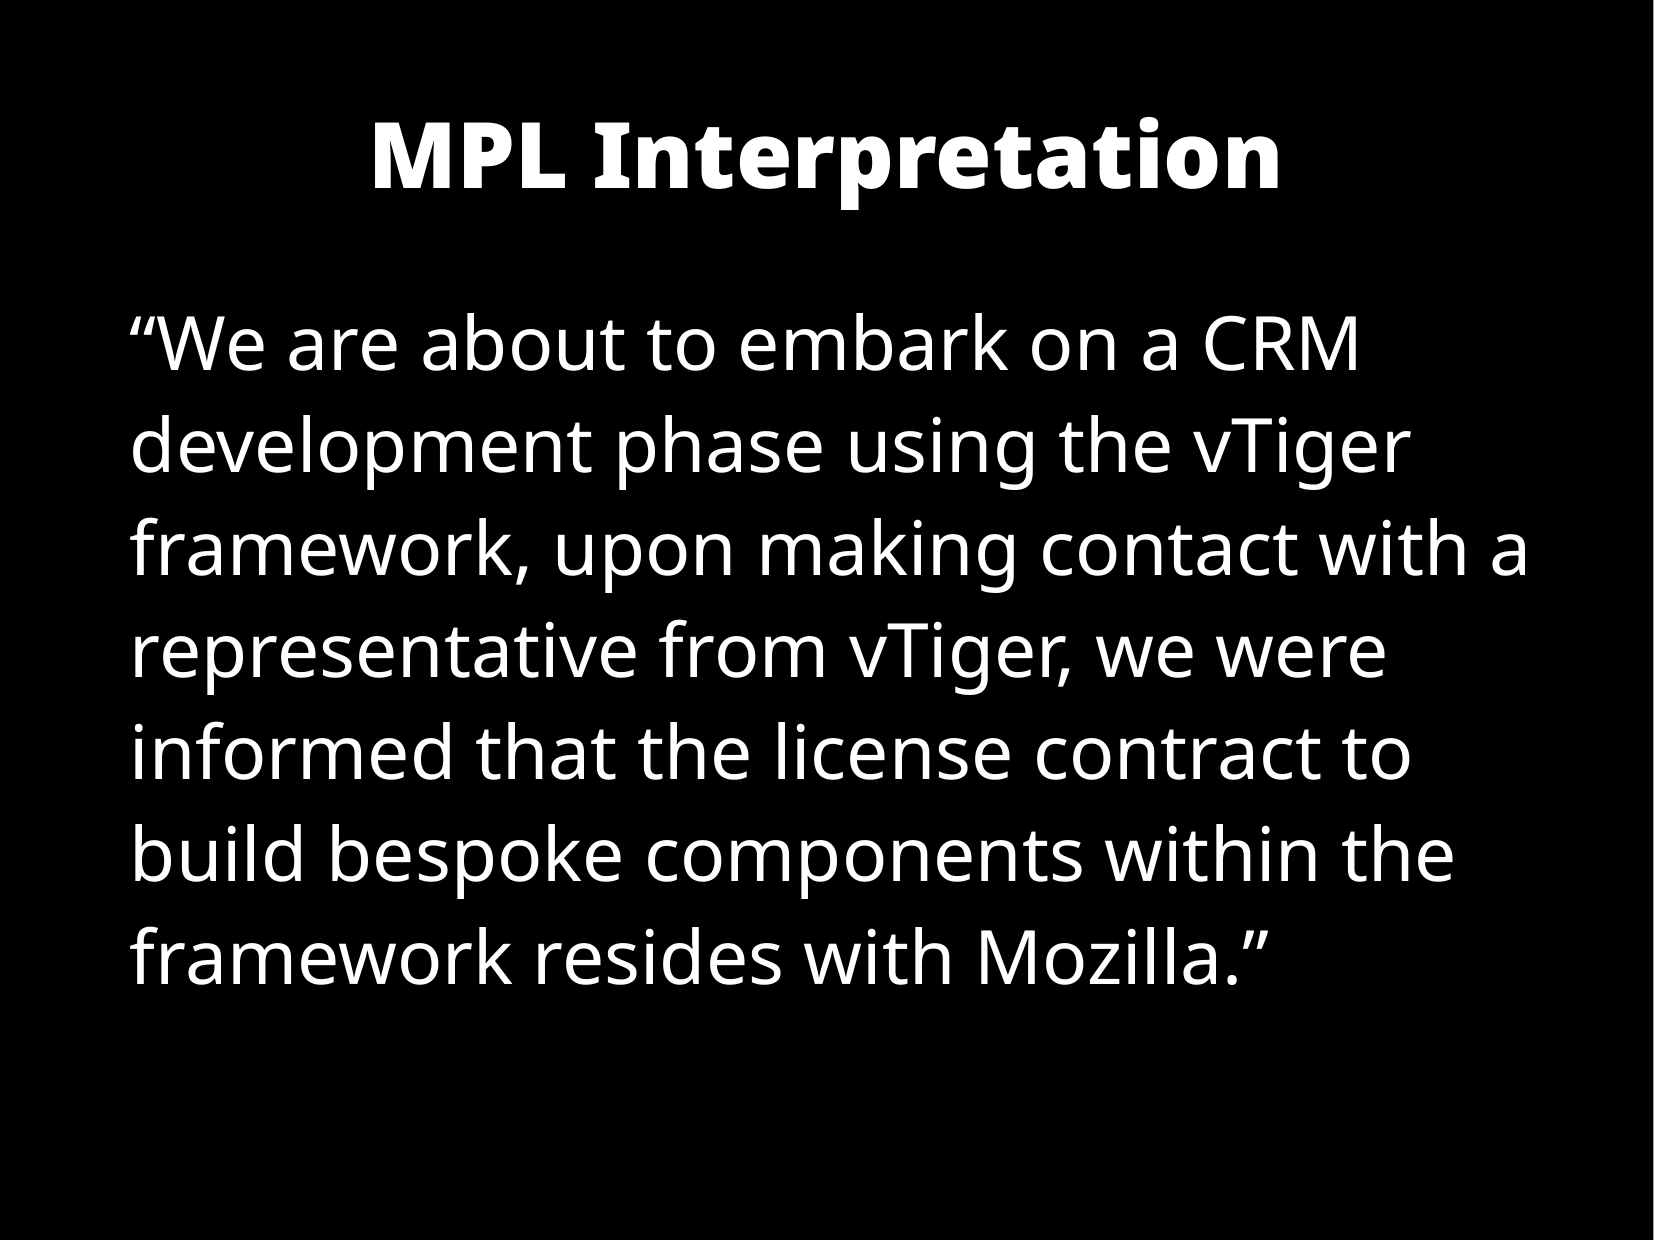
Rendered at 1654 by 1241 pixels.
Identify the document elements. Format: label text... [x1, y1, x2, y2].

title MPL Interpretation [82, 49, 1571, 257]
list “We are about to embark on a CRM development phase using the vTiger framework, upon making contact with a representative from vTiger, we were informed that the license contract to build bespoke components within the framework resides with Mozilla.” [82, 290, 1571, 1152]
